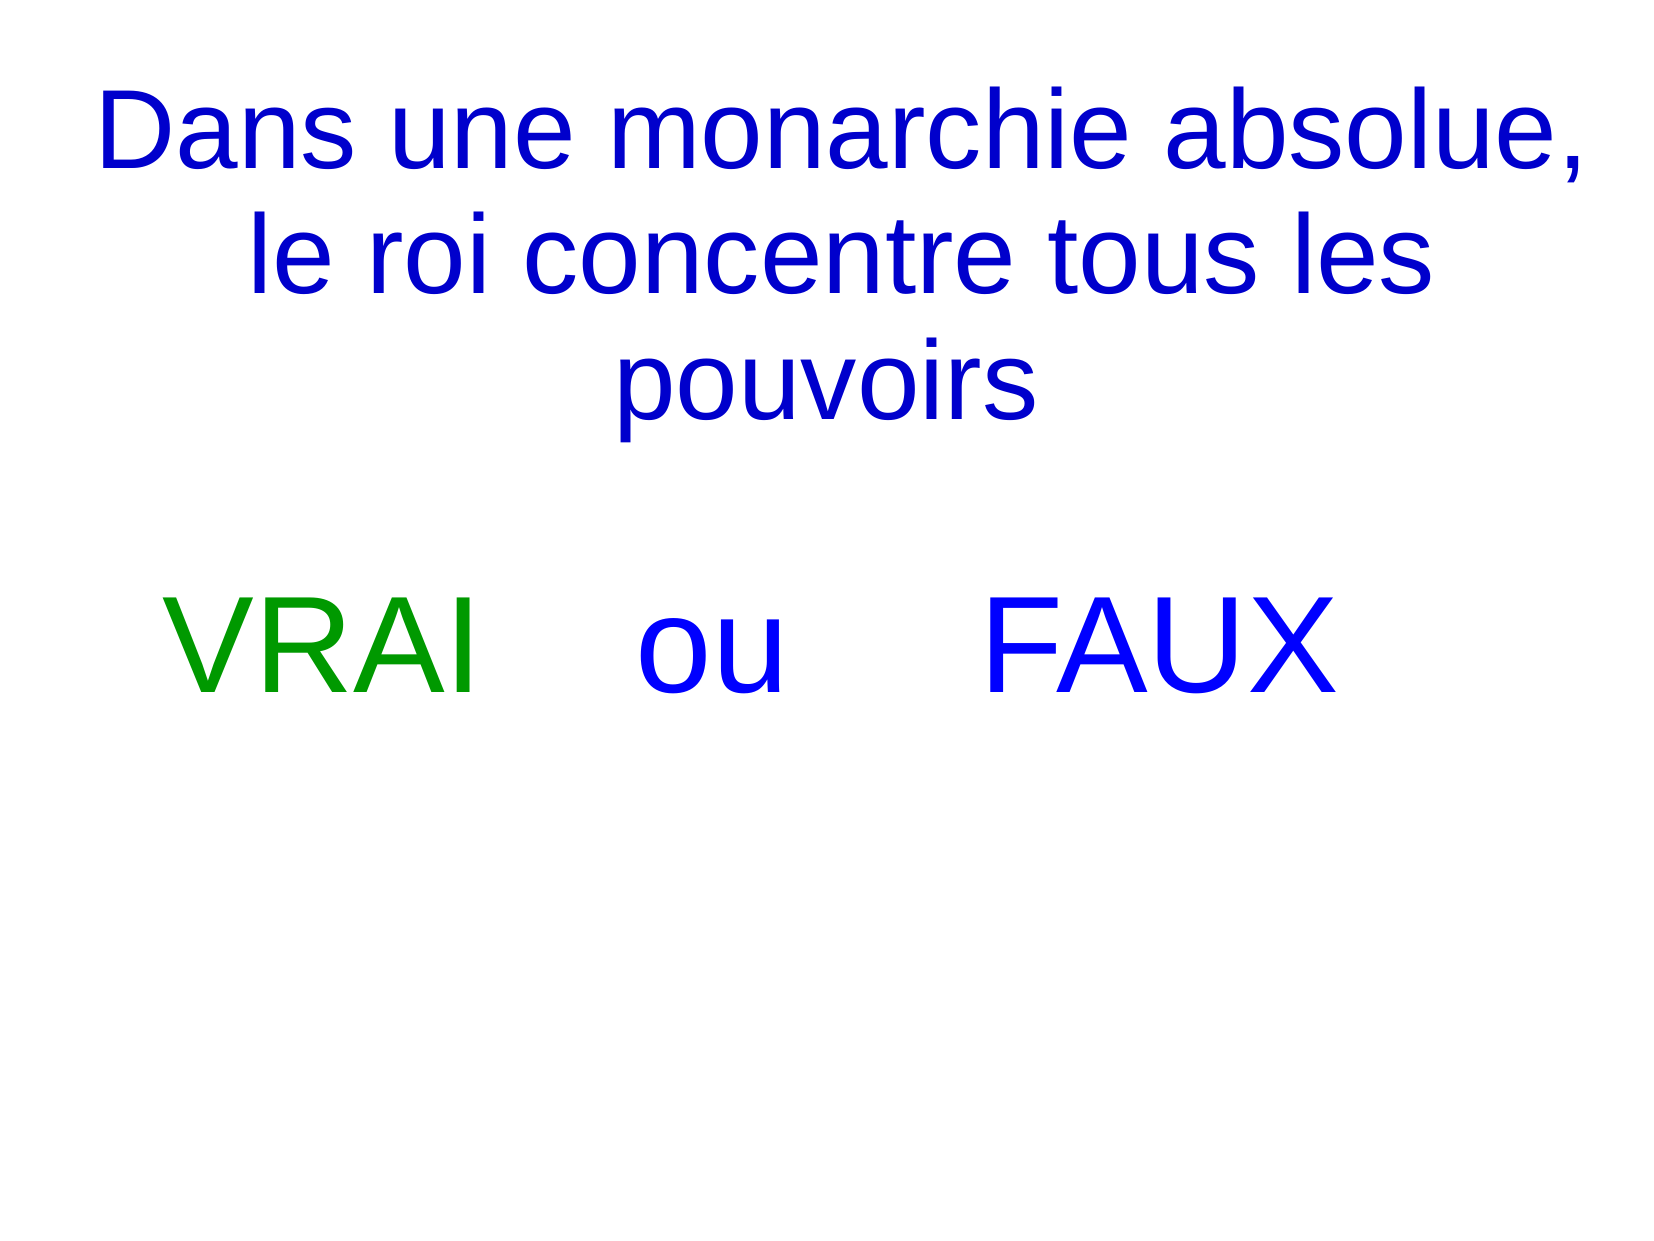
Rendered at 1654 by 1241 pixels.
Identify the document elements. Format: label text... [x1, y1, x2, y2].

text_box Dans une monarchie absolue, le roi concentre tous les pouvoirs [59, 59, 1625, 451]
text_box VRAI ou FAUX [147, 561, 1477, 730]
